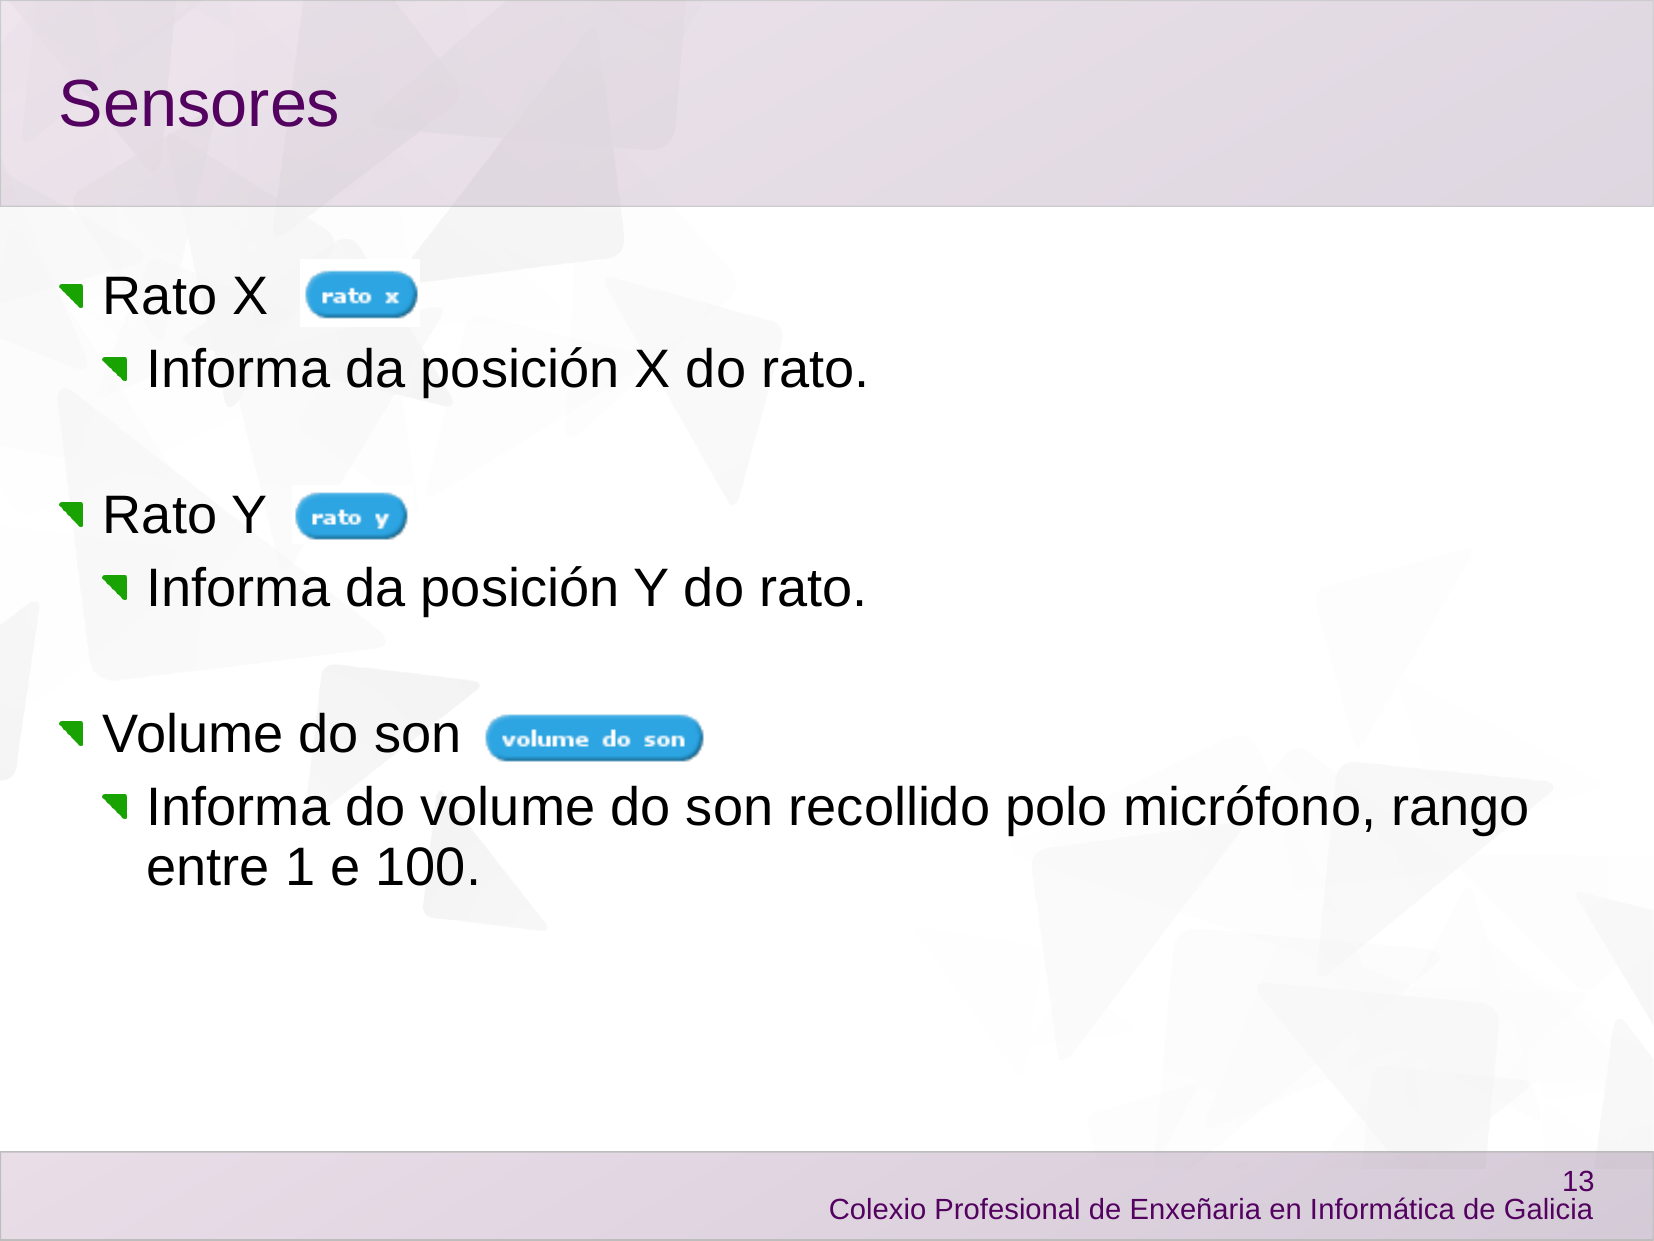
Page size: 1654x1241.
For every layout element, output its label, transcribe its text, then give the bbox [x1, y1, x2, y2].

picture [478, 707, 710, 768]
picture [292, 485, 414, 544]
list Rato X Informa da posición X do rato. Rato Y Informa da posición Y do rato. Volume do son Informa do volume do son recollido polo micrófono, rango entre 1 e 100. [59, 265, 1595, 986]
title Sensores [59, 29, 1595, 178]
picture [915, 548, 1654, 1169]
picture [0, 0, 783, 931]
